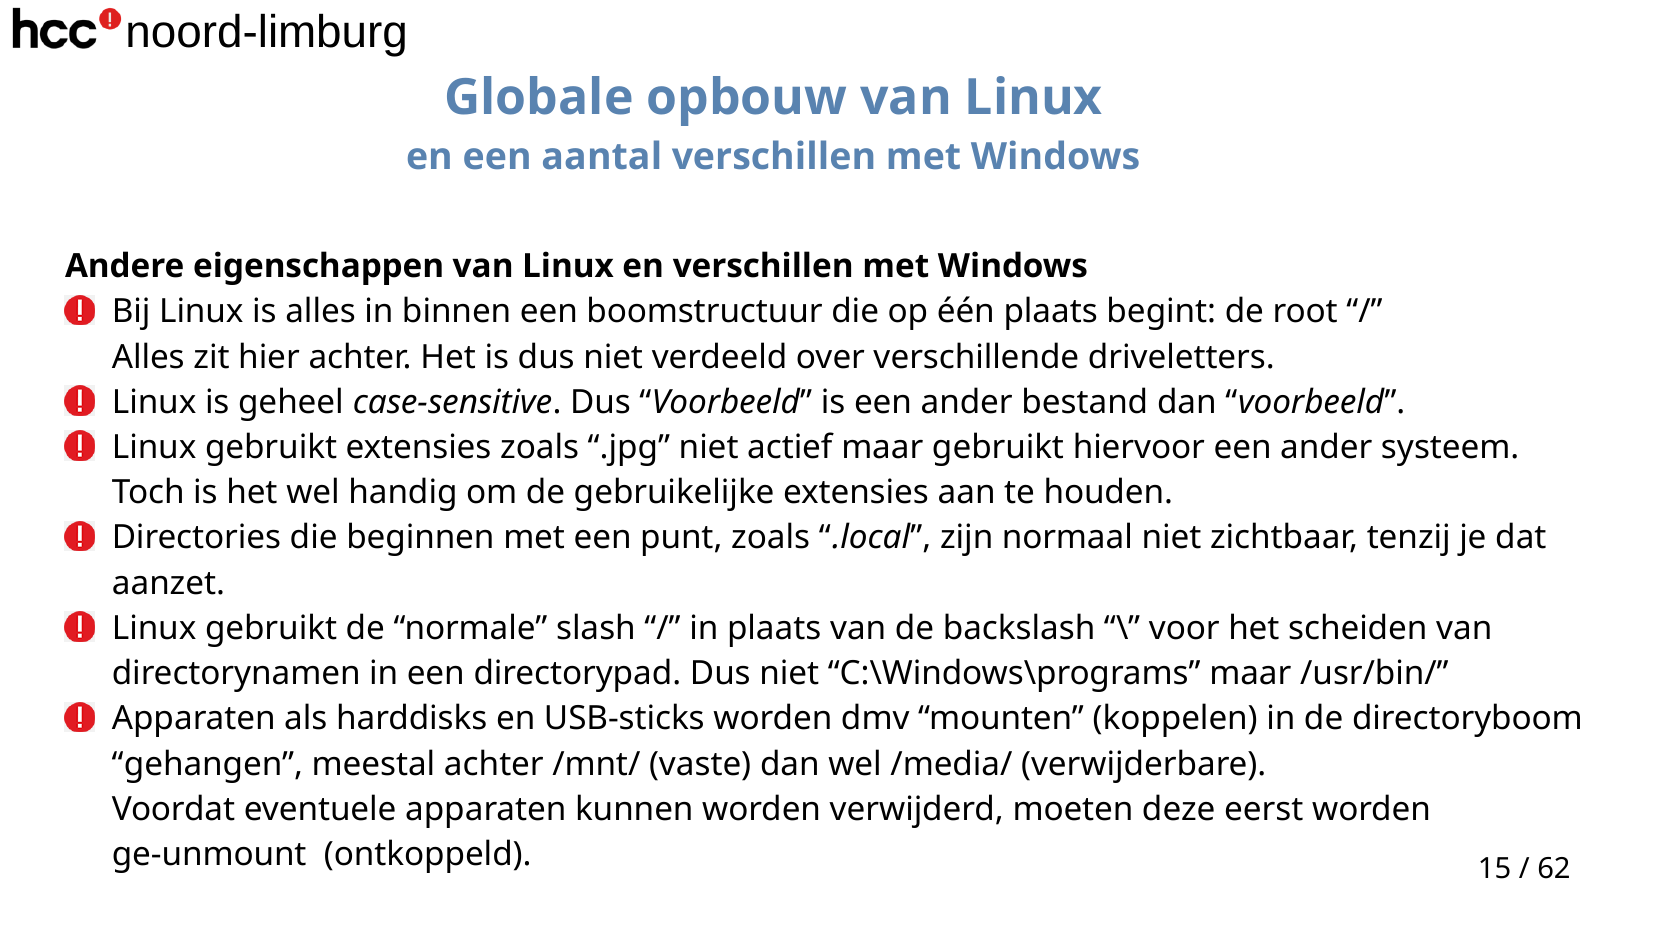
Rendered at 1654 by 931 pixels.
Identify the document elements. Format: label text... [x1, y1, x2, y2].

picture [11, 6, 122, 50]
title Globale opbouw van Linux en een aantal verschillen met Windows [330, 61, 1217, 181]
subtitle Andere eigenschappen van Linux en verschillen met Windows Bij Linux is alles in binnen een boomstructuur die op één plaats begint: de root “/” Alles zit hier achter. Het is dus niet verdeeld over verschillende driveletters. Linux is geheel case-sensitive. Dus “Voorbeeld” is een ander bestand dan “voorbeeld”. Linux gebruikt extensies zoals “.jpg” niet actief maar gebruikt hiervoor een ander systeem. Toch is het wel handig om de gebruikelijke extensies aan te houden. Directories die beginnen met een punt, zoals “.local”, zijn normaal niet zichtbaar, tenzij je dat aanzet. Linux gebruikt de “normale” slash “/” in plaats van de backslash “\” voor het scheiden van directorynamen in een directorypad. Dus niet “C:\Windows\programs” maar /usr/bin/” Apparaten als harddisks en USB-sticks worden dmv “mounten” (koppelen) in de directoryboom “gehangen”, meestal achter /mnt/ (vaste) dan wel /media/ (verwijderbare). Voordat eventuele apparaten kunnen worden verwijderd, moeten deze eerst worden ge-unmount (ontkoppeld). [64, 219, 1595, 898]
